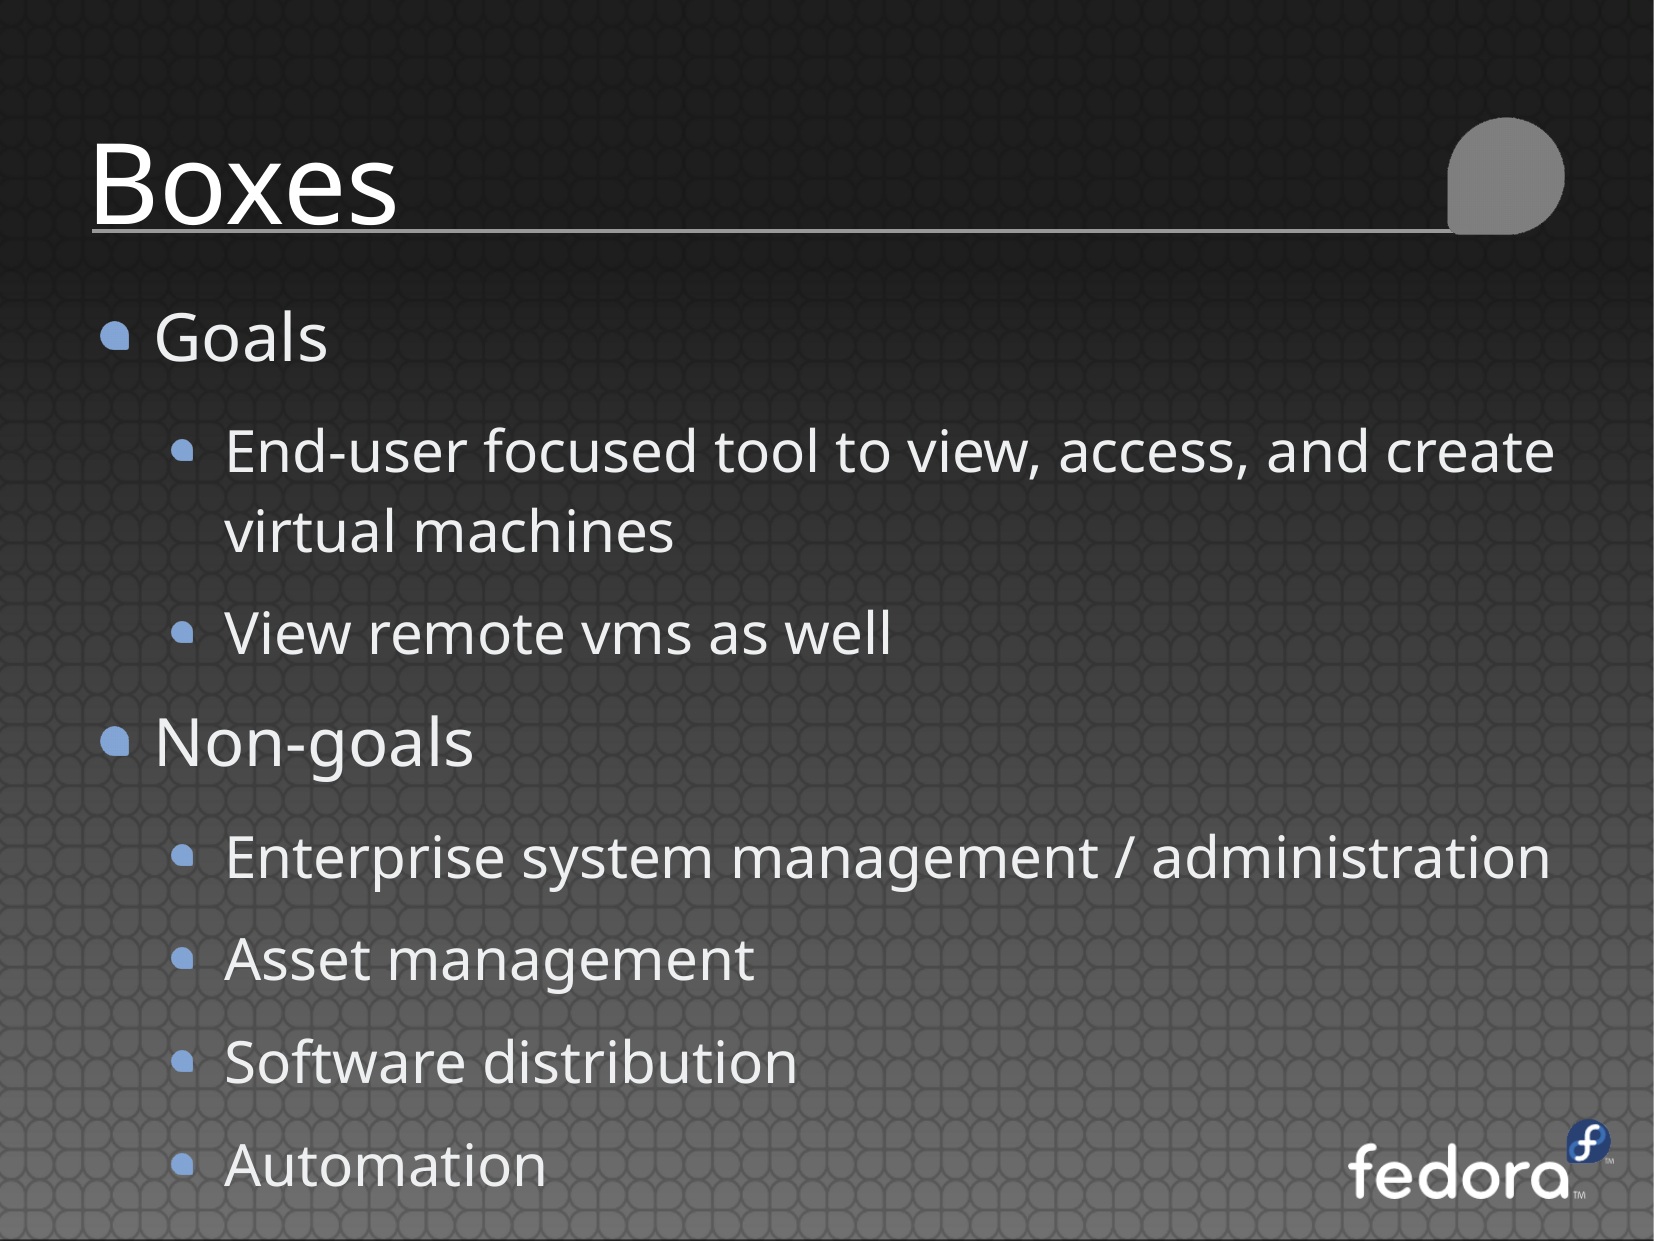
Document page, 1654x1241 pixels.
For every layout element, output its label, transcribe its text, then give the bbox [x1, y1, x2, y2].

picture [0, 0, 1654, 1241]
title Boxes [86, 112, 1576, 249]
list Goals End-user focused tool to view, access, and create virtual machines View remote vms as well Non-goals Enterprise system management / administration Asset management Software distribution Automation [82, 290, 1571, 1109]
